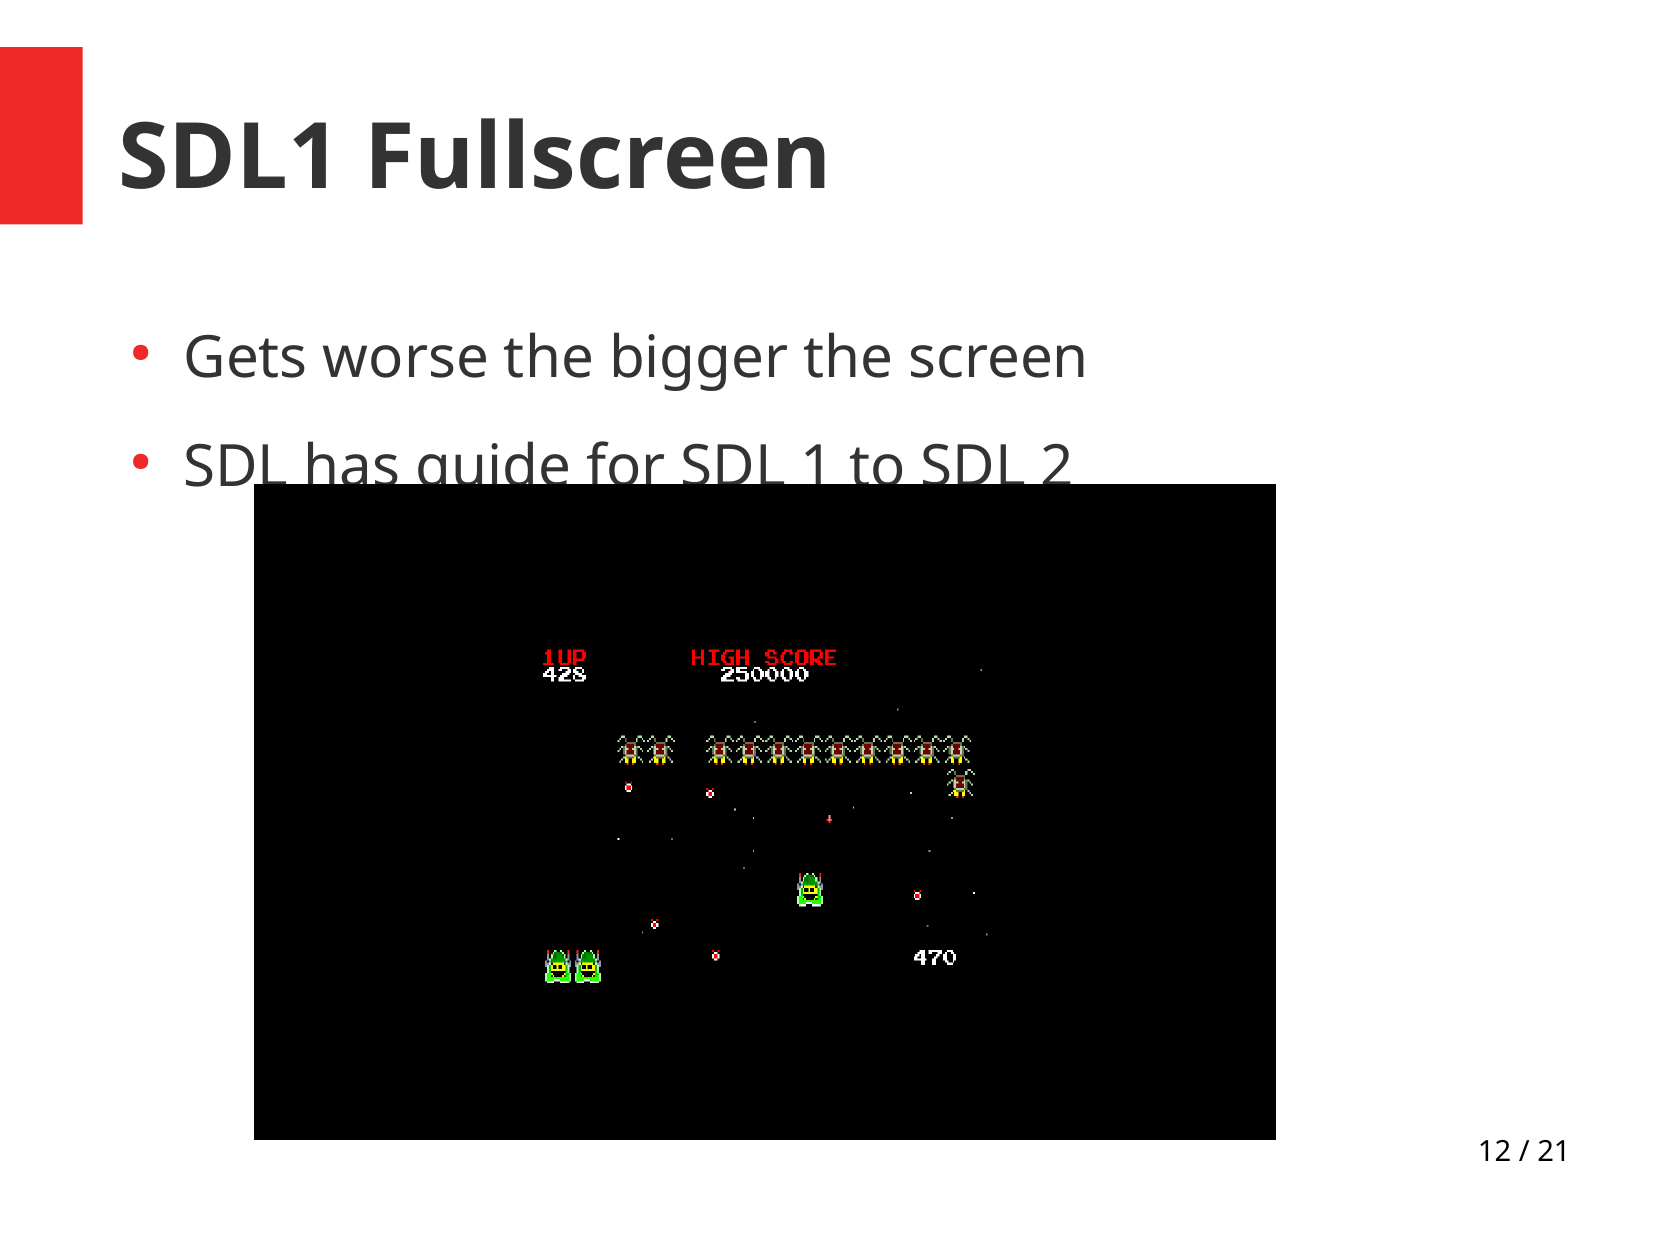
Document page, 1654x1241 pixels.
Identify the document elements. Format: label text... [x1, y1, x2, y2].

picture [254, 484, 1276, 1141]
list Gets worse the bigger the screen SDL has guide for SDL 1 to SDL 2 [112, 315, 1531, 1035]
title SDL1 Fullscreen [118, 49, 1571, 257]
